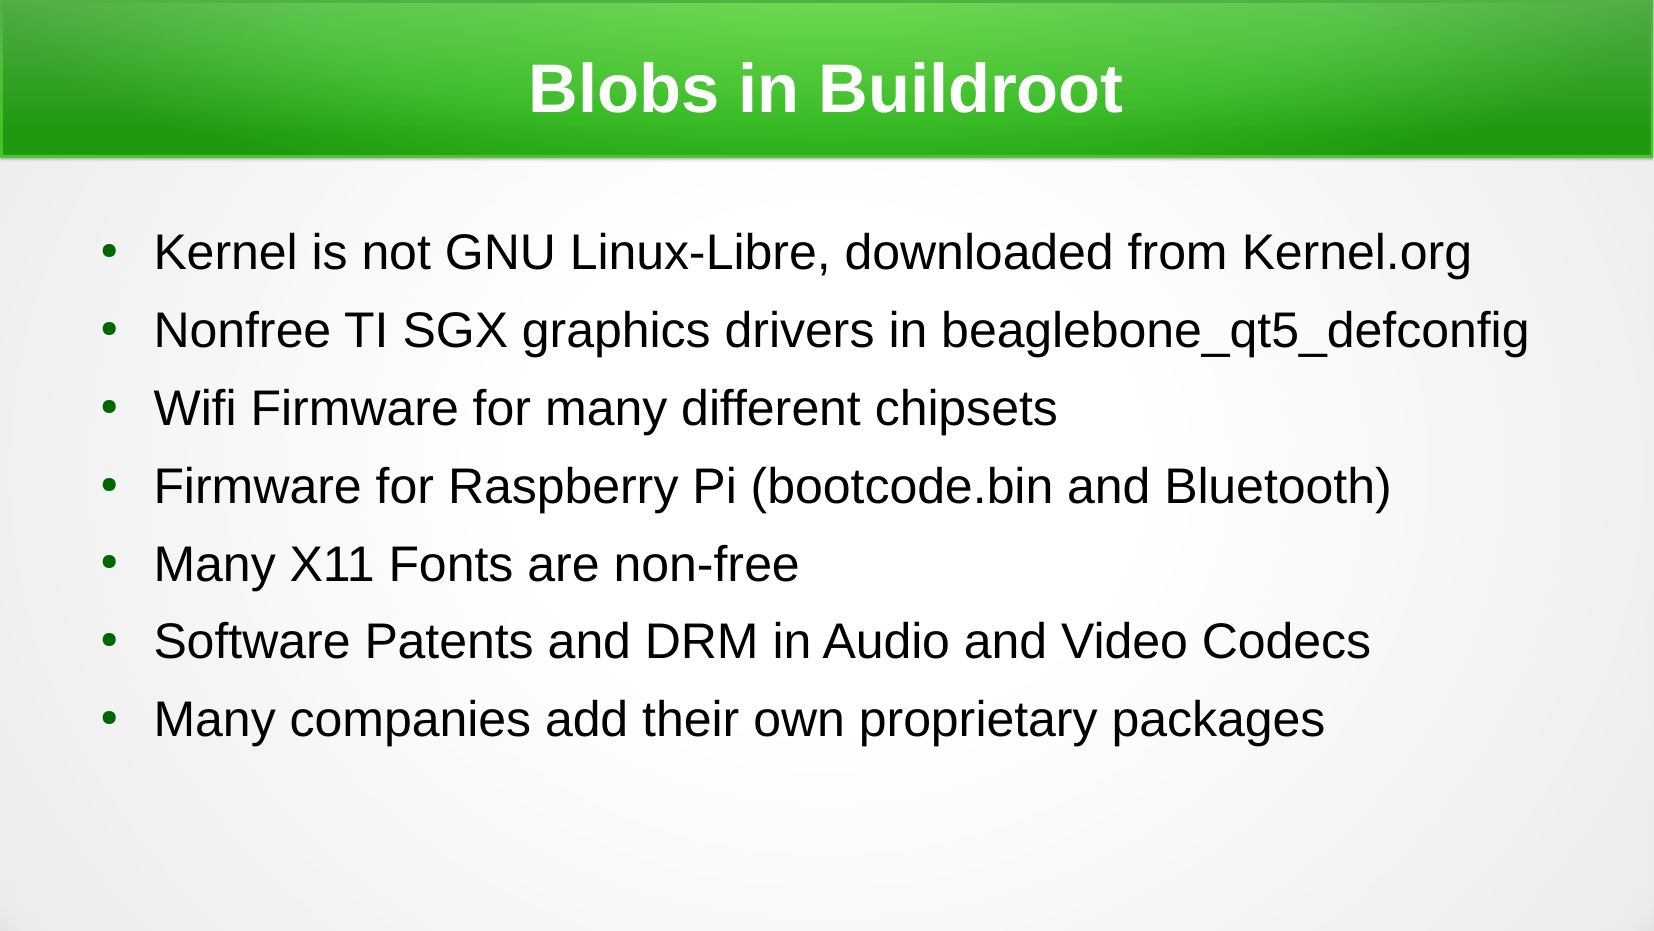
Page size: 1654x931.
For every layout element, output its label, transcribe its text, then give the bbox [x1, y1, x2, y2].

list Kernel is not GNU Linux-Libre, downloaded from Kernel.org Nonfree TI SGX graphics drivers in beaglebone_qt5_defconfig Wifi Firmware for many different chipsets Firmware for Raspberry Pi (bootcode.bin and Bluetooth) Many X11 Fonts are non-free Software Patents and DRM in Audio and Video Codecs Many companies add their own proprietary packages [82, 224, 1571, 764]
title Blobs in Buildroot [82, 35, 1571, 142]
